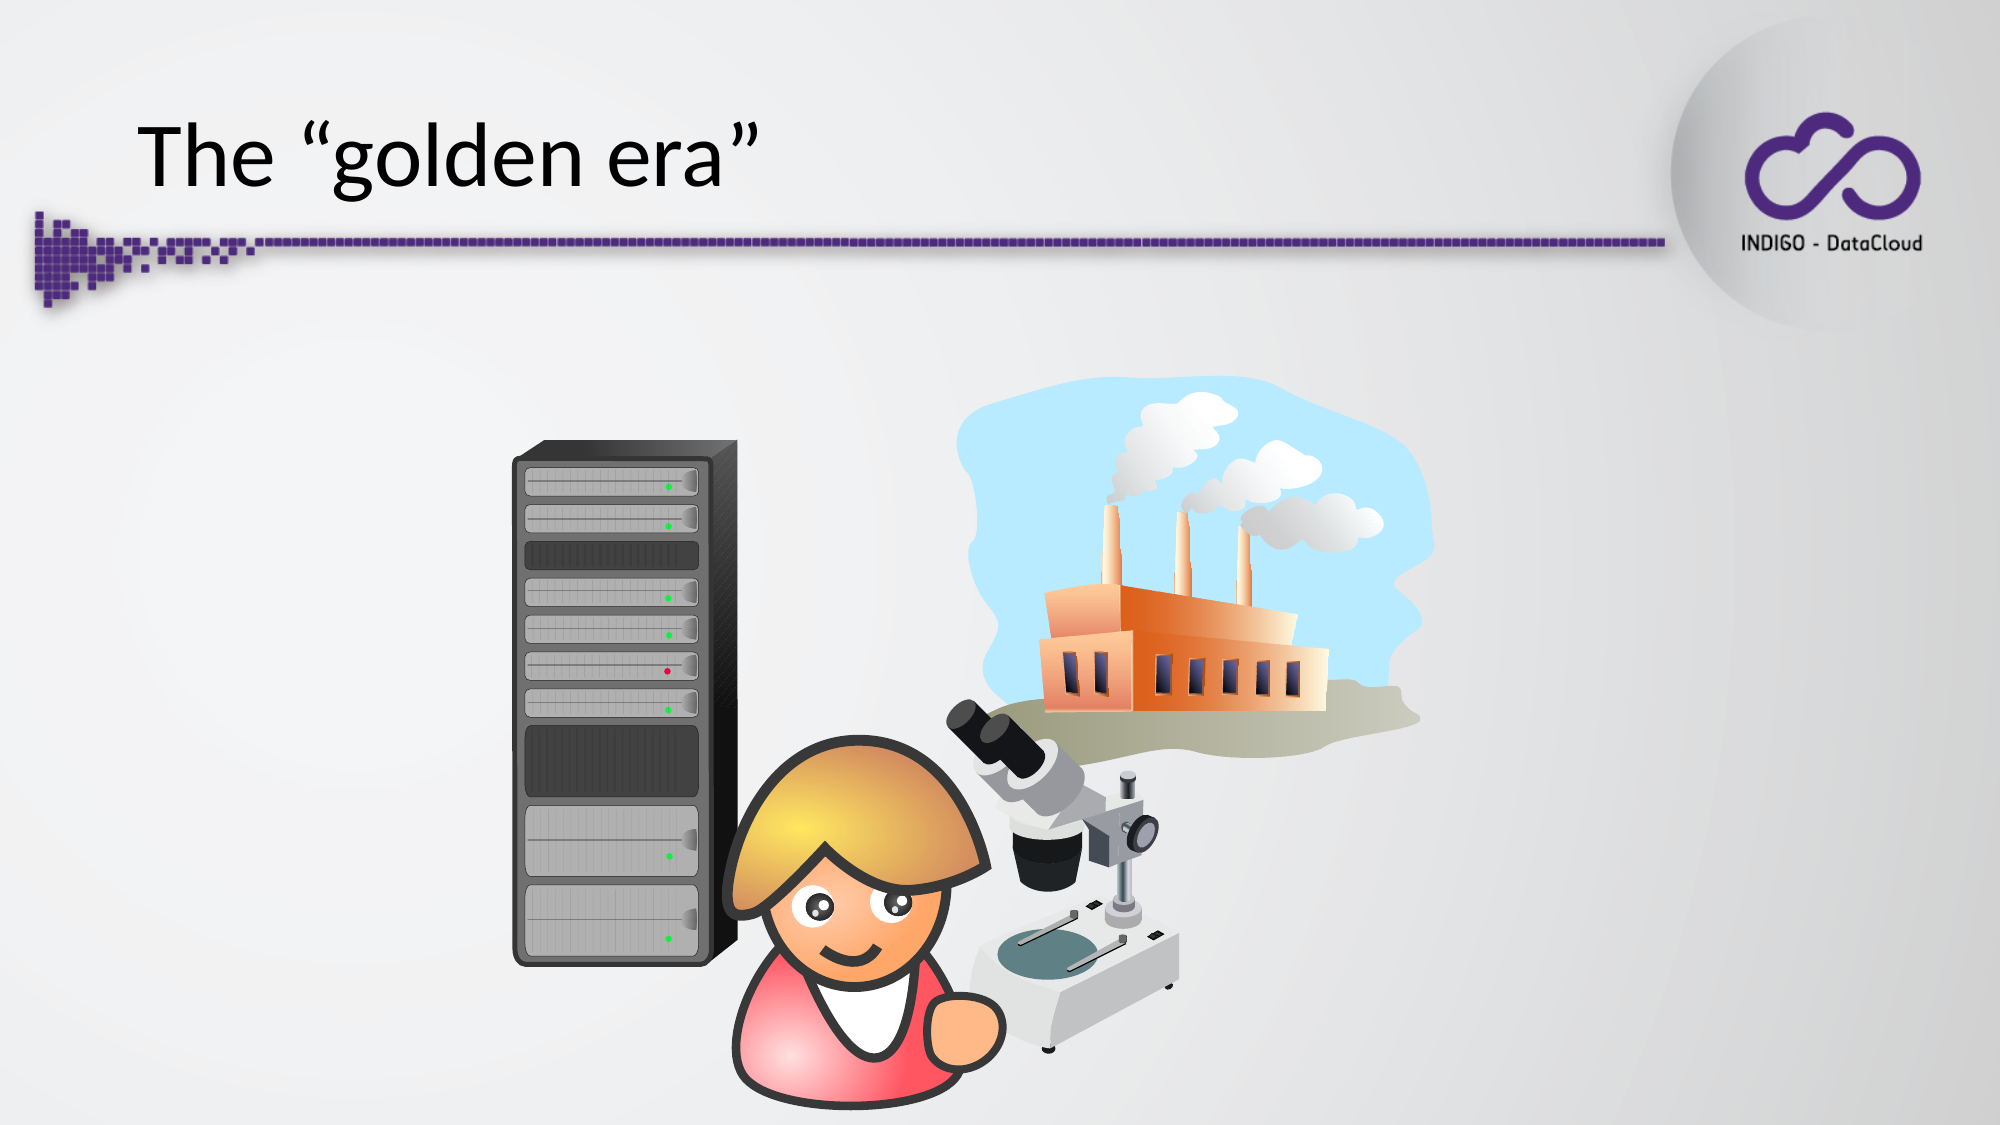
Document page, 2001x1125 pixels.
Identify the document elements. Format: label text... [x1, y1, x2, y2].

picture [0, 0, 2000, 1125]
title The “golden era” [137, 55, 1863, 273]
